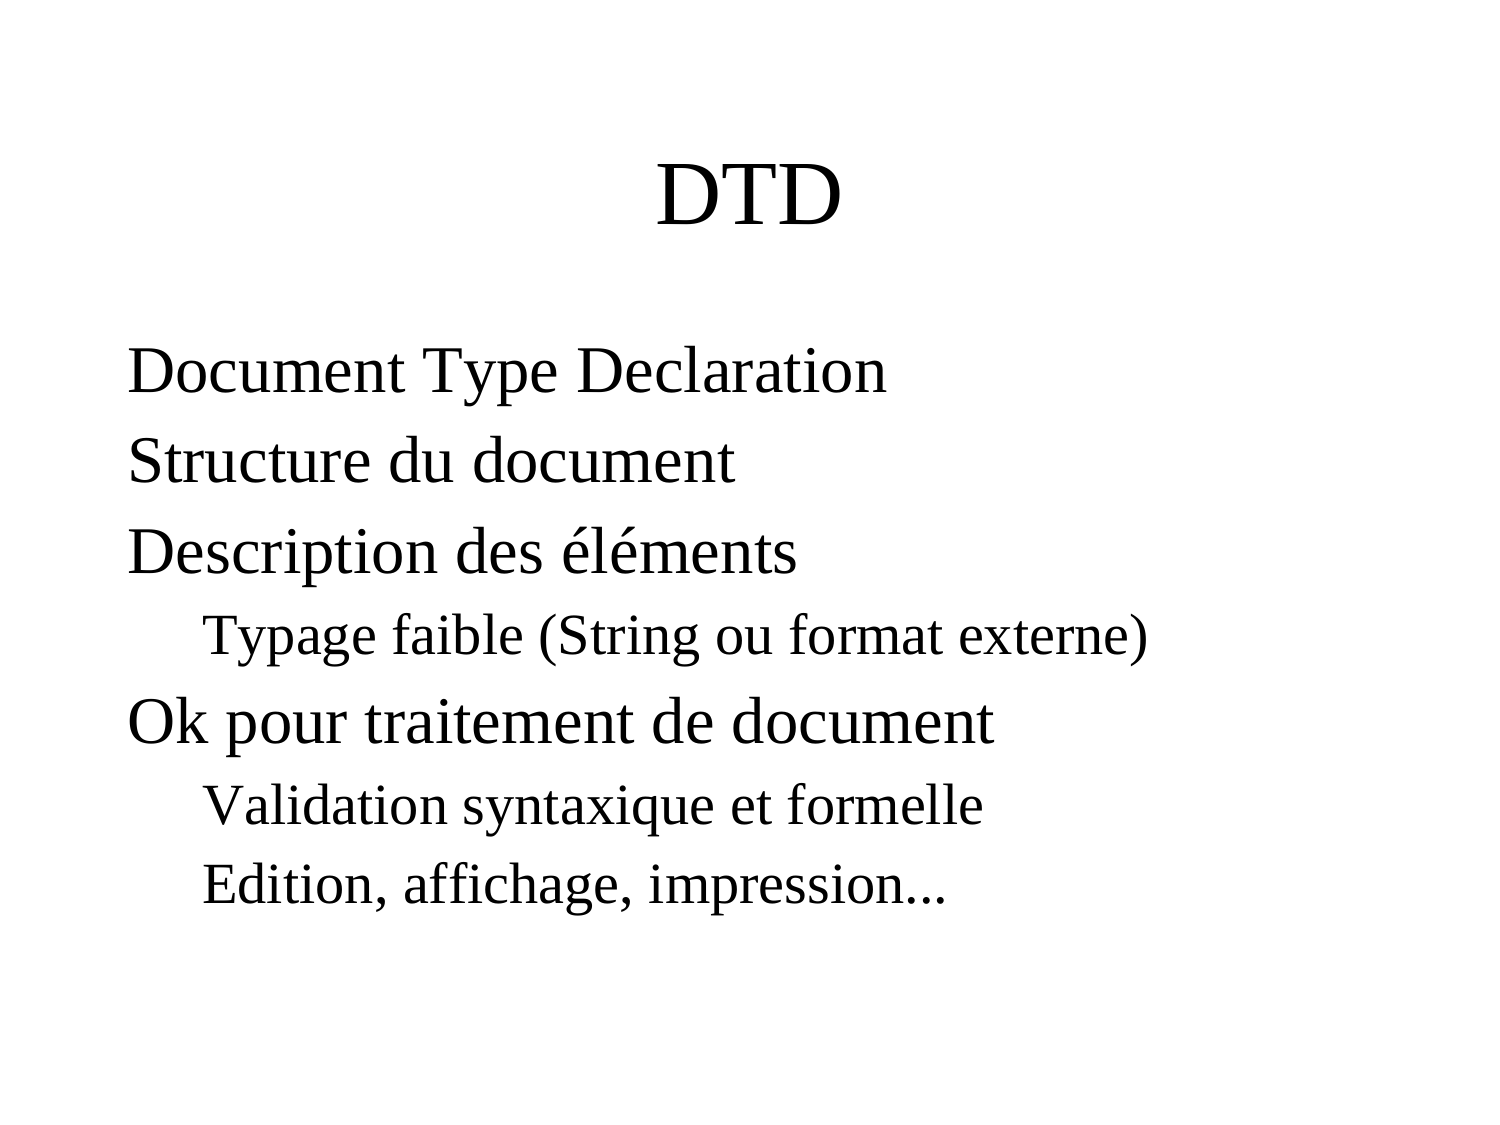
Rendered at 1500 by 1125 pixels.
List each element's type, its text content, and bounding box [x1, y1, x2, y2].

list Document Type Declaration Structure du document Description des éléments Typage faible (String ou format externe) Ok pour traitement de document Validation syntaxique et formelle Edition, affichage, impression... [112, 324, 1388, 1001]
title DTD [112, 99, 1388, 288]
